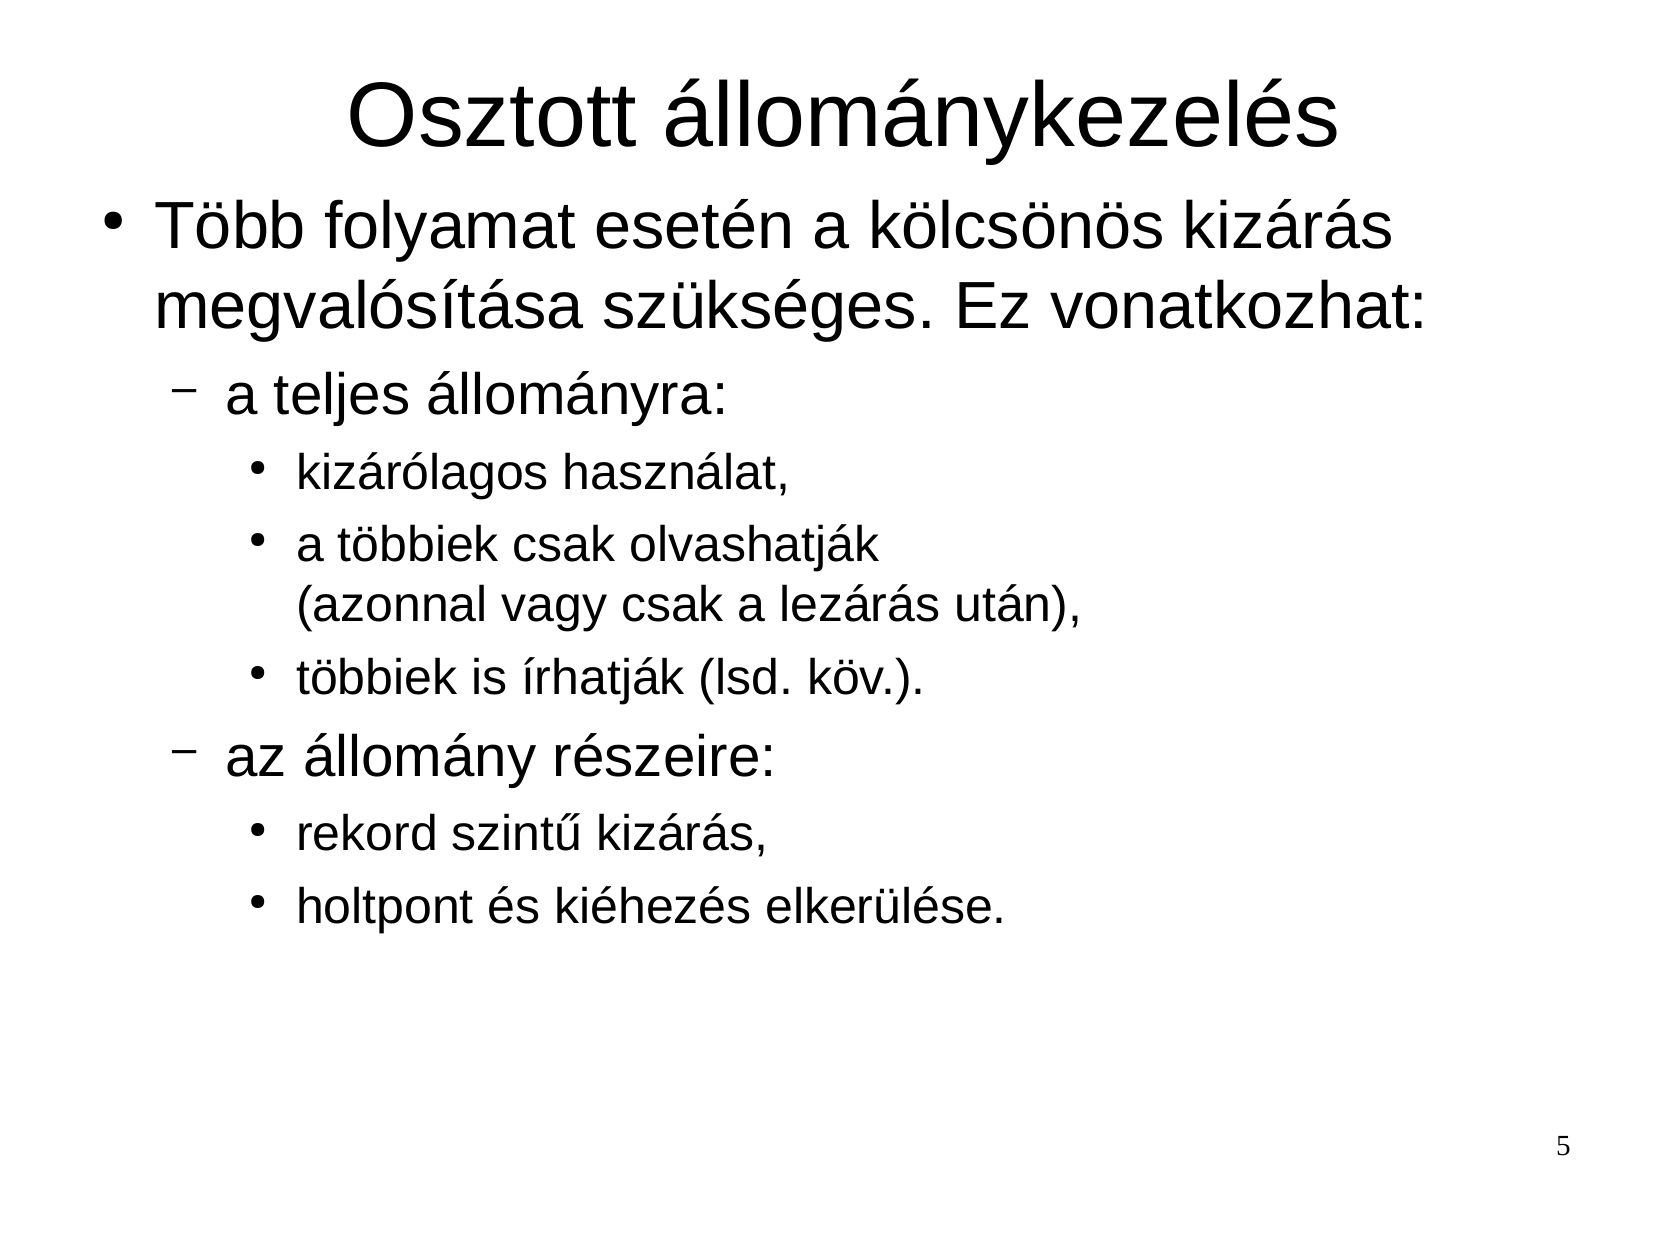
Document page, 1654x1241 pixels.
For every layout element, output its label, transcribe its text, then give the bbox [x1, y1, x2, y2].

list Több folyamat esetén a kölcsönös kizárás megvalósítása szükséges. Ez vonatkozhat: a teljes állományra: kizárólagos használat, a többiek csak olvashatják (azonnal vagy csak a lezárás után), többiek is írhatják (lsd. köv.). az állomány részeire: rekord szintű kizárás, holtpont és kiéhezés elkerülése. [68, 174, 1578, 1202]
title Osztott állománykezelés [124, 6, 1530, 174]
